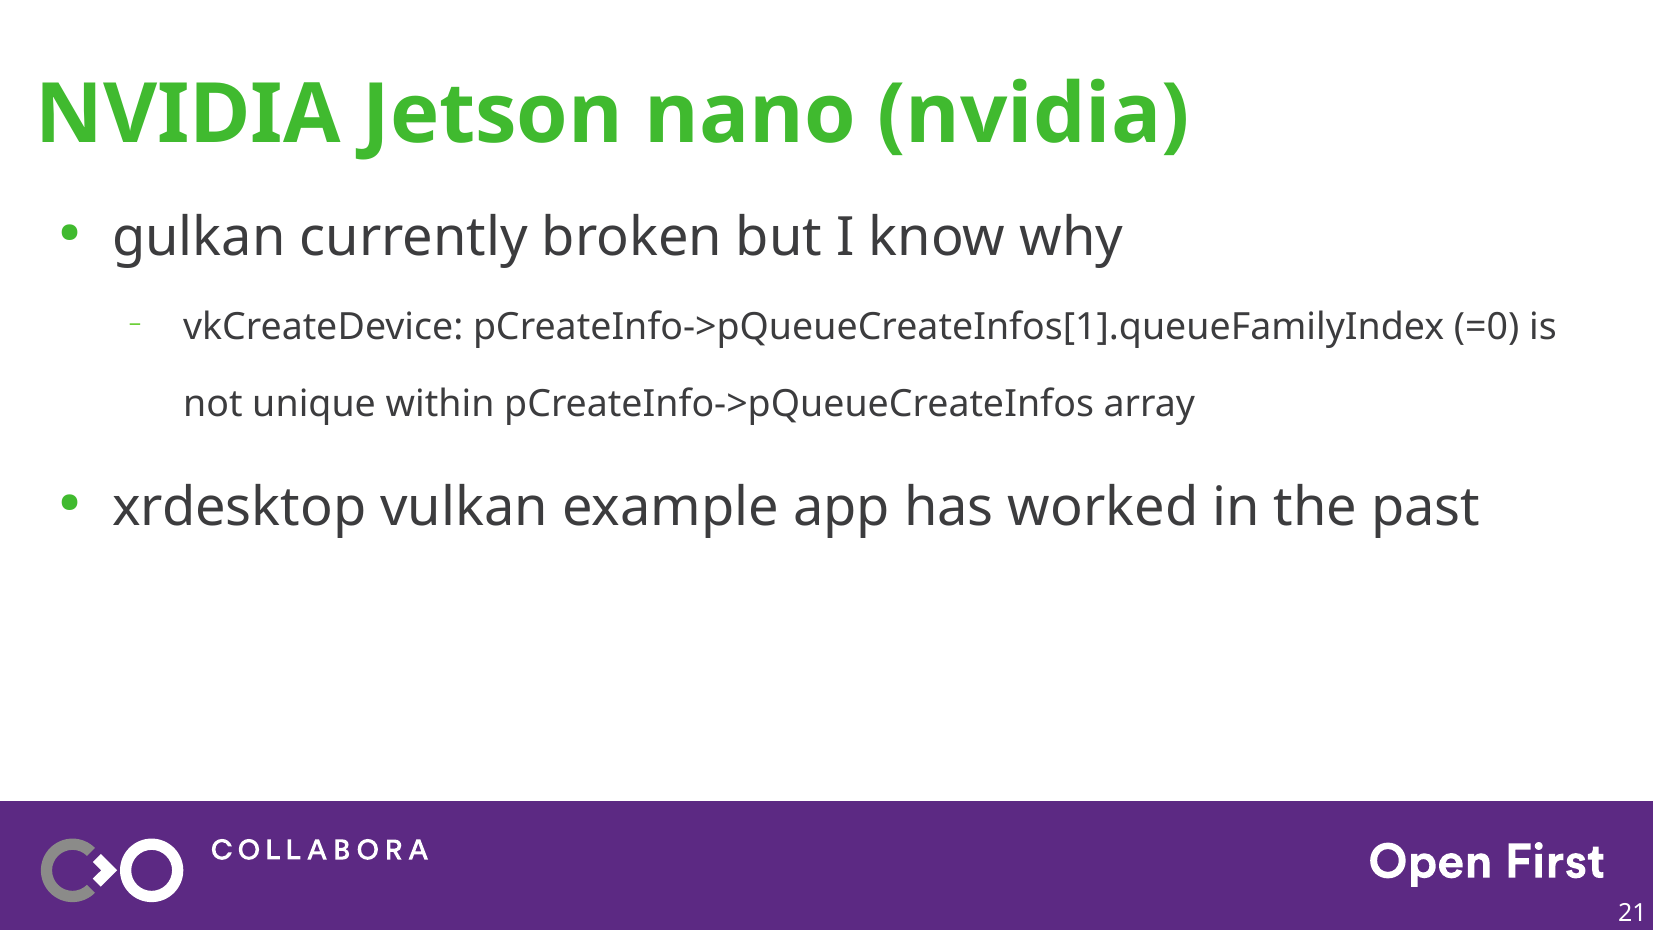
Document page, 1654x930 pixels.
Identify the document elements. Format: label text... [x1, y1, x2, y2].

title NVIDIA Jetson nano (nvidia) [35, 61, 1608, 159]
list gulkan currently broken but I know why vkCreateDevice: pCreateInfo->pQueueCreateInfos[1].queueFamilyIndex (=0) is not unique within pCreateInfo->pQueueCreateInfos array xrdesktop vulkan example app has worked in the past [41, 160, 1613, 804]
